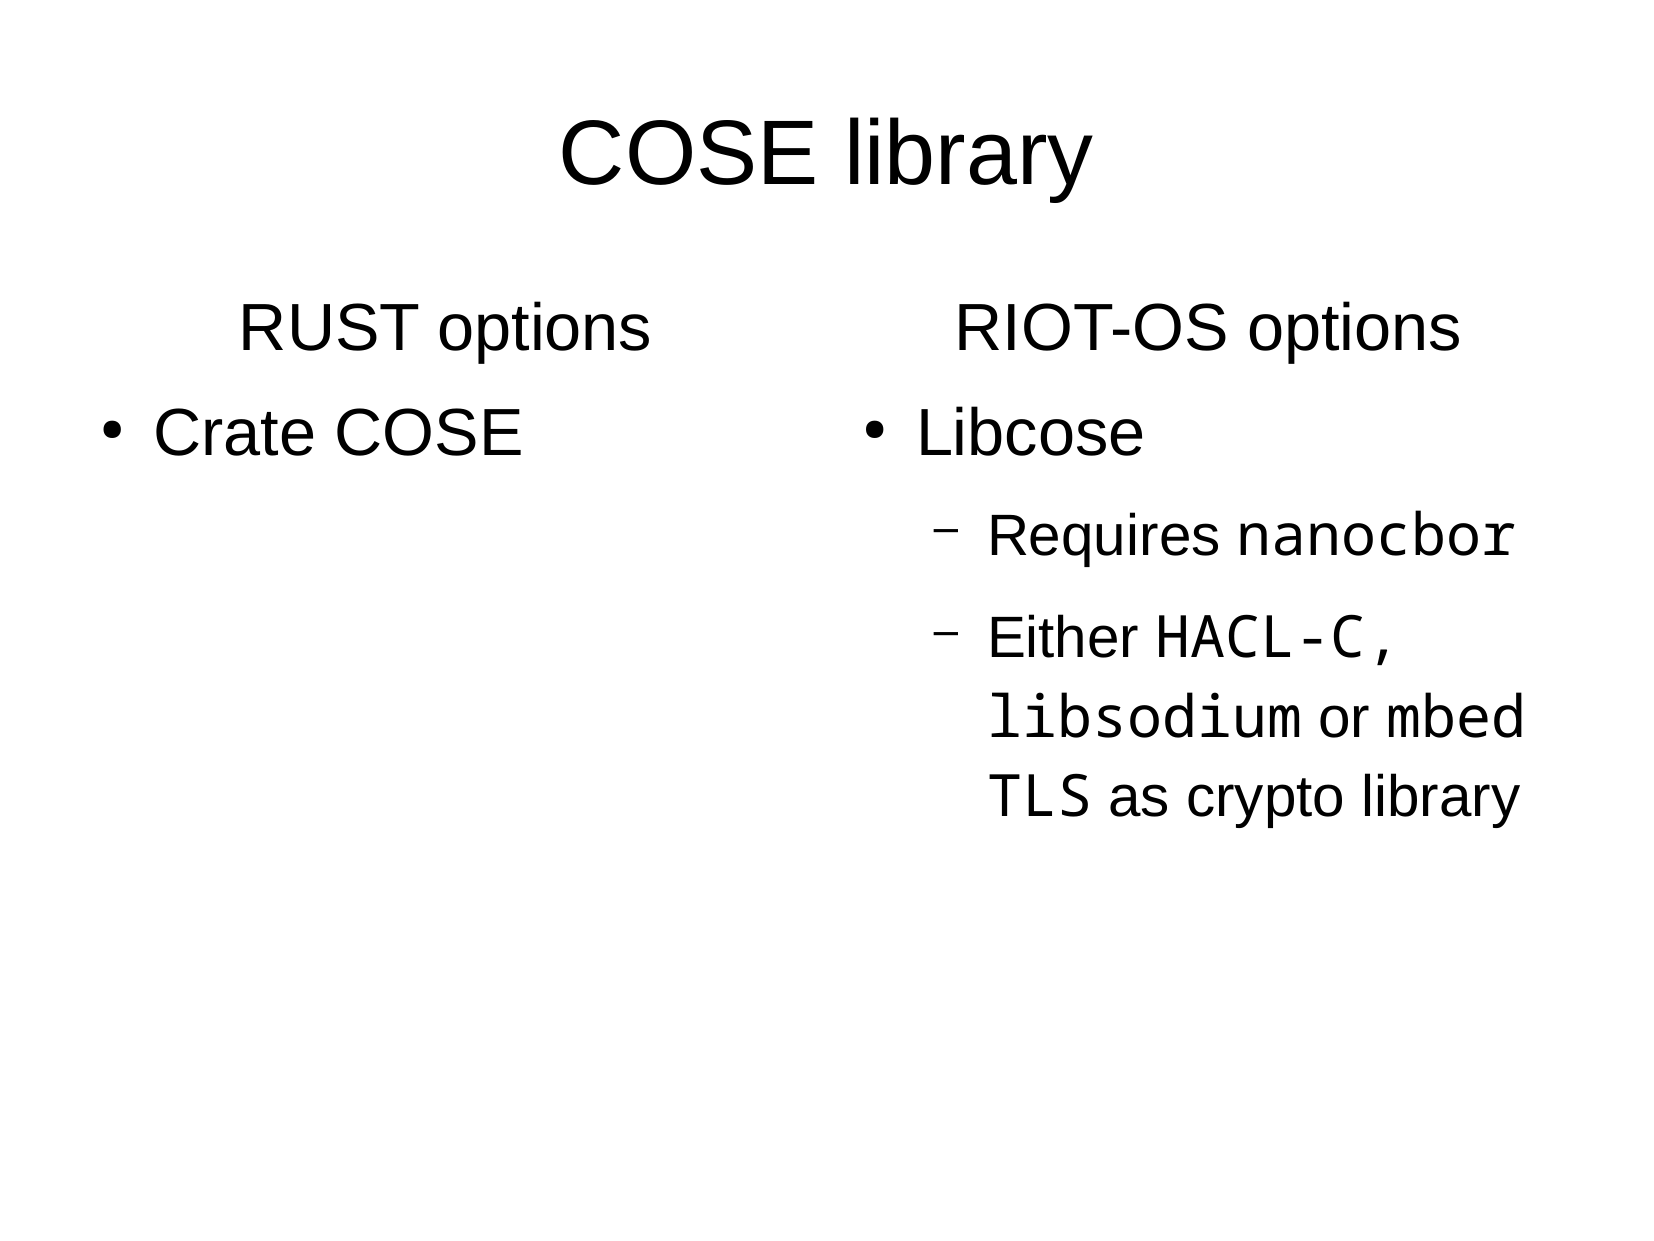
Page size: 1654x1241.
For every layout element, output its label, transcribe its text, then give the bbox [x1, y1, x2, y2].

list RIOT-OS options Libcose Requires nanocbor Either HACL-C, libsodium or mbed TLS as crypto library [845, 290, 1572, 1010]
title COSE library [82, 49, 1571, 257]
list RUST options Crate COSE [82, 290, 809, 1010]
